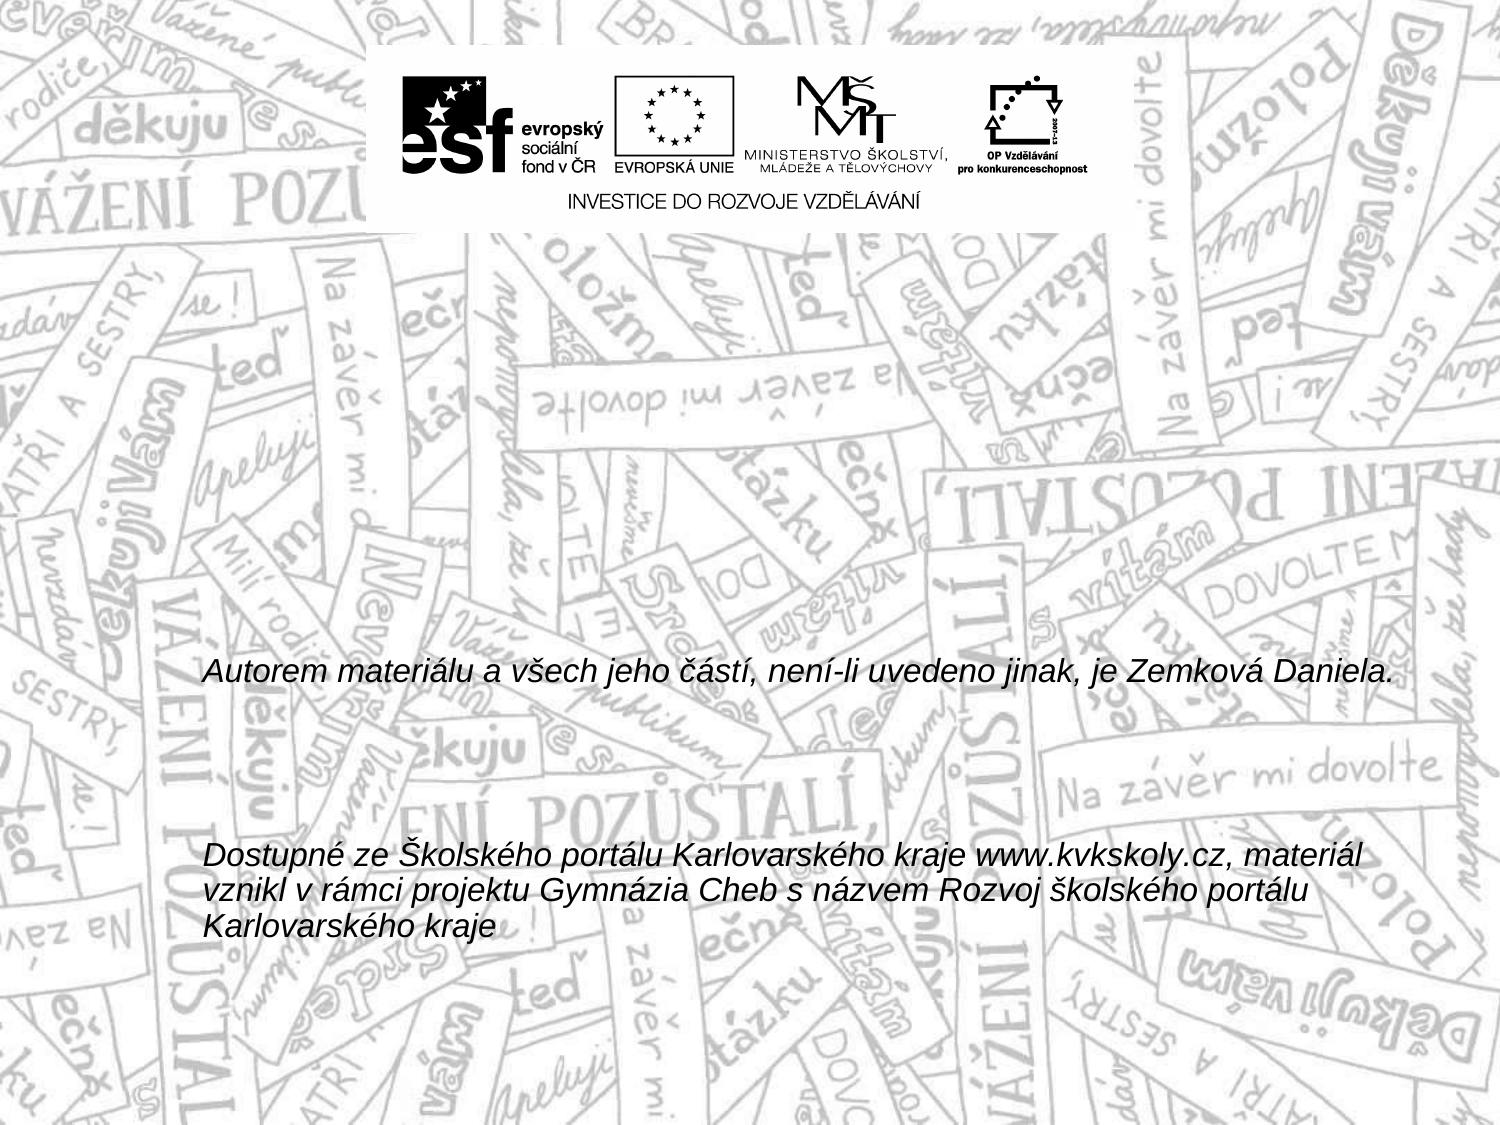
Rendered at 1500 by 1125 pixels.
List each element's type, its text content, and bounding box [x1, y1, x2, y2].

picture [366, 45, 1134, 233]
list Autorem materiálu a všech jeho částí, není-li uvedeno jinak, je Zemková Daniela. Dostupné ze Školského portálu Karlovarského kraje www.kvkskoly.cz, materiál vznikl v rámci projektu Gymnázia Cheb s názvem Rozvoj školského portálu Karlovarského kraje [75, 262, 1426, 1005]
